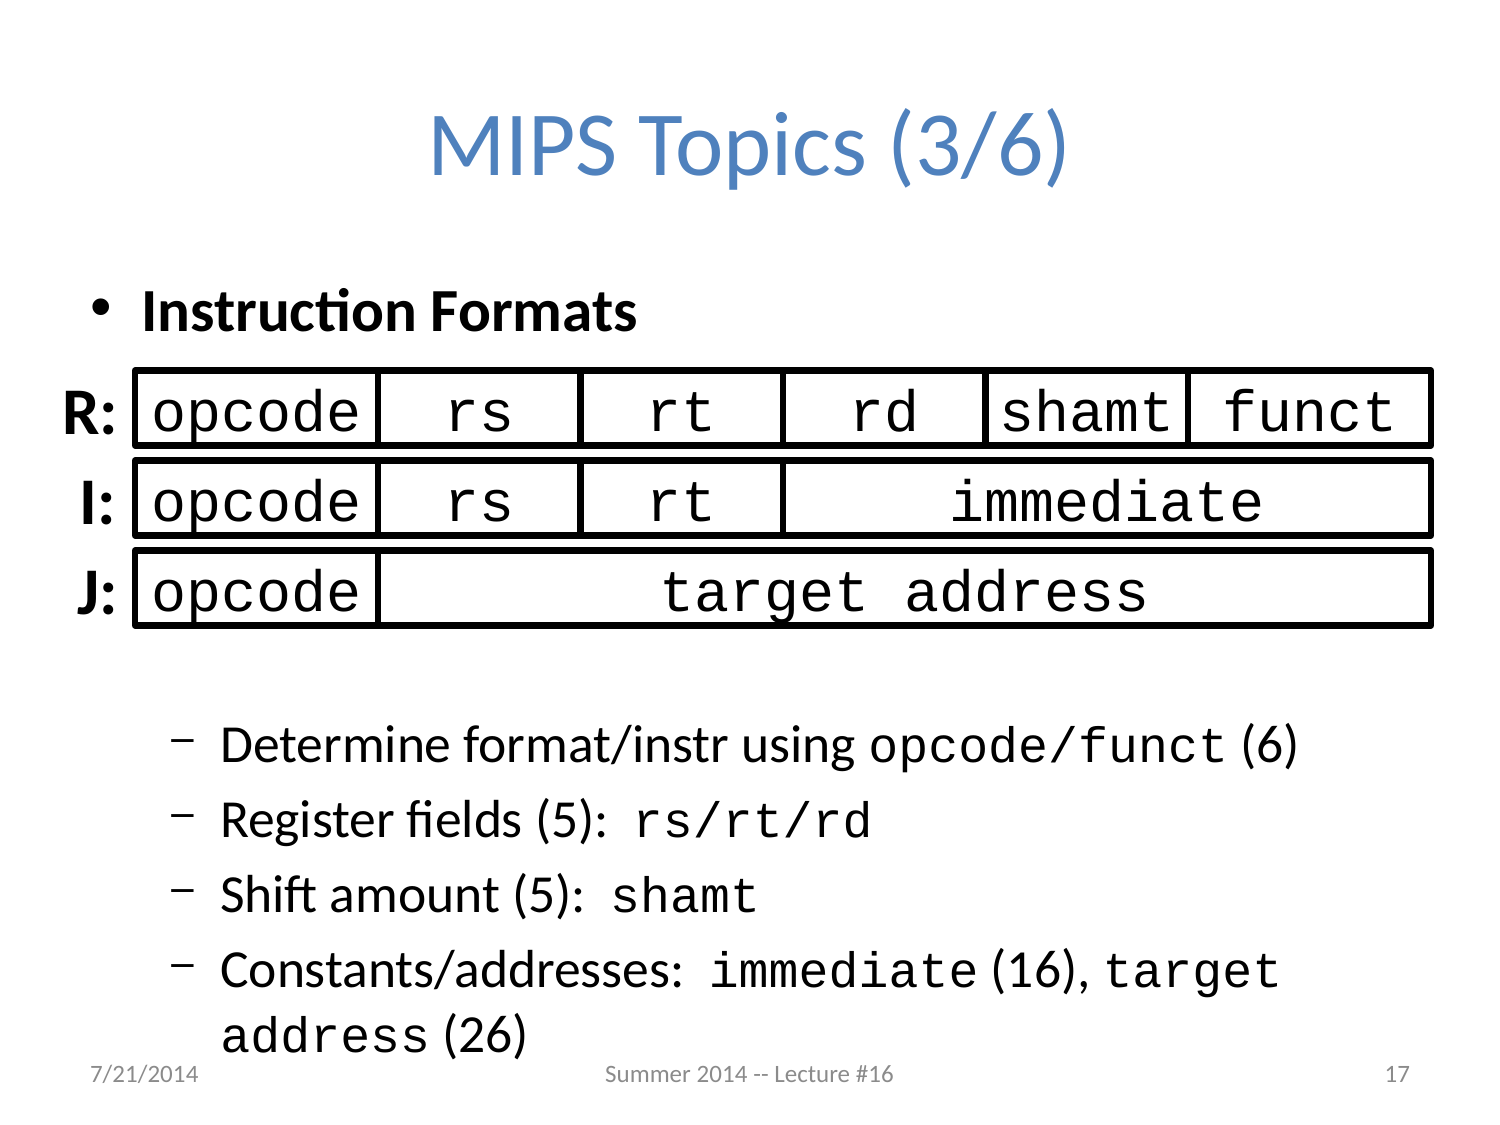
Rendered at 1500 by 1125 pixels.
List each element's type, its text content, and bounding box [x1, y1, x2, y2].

slide_number <number> [1074, 1042, 1425, 1103]
text_box target address [378, 550, 1431, 626]
text_box shamt [985, 370, 1188, 446]
text_box rt [580, 460, 783, 536]
text_box R: [47, 367, 133, 448]
text_box rs [378, 460, 580, 536]
list Instruction Formats Determine format/instr using opcode/funct (6) Register fields (5): rs/rt/rd Shift amount (5): shamt Constants/addresses: immediate (16), target address (26) [75, 262, 1425, 1073]
text_box rt [580, 370, 783, 446]
slide_number 7/21/2014 [75, 1042, 425, 1103]
text_box funct [1188, 370, 1431, 446]
title MIPS Topics (3/6) [75, 45, 1425, 233]
text_box I: [64, 457, 131, 538]
text_box immediate [783, 460, 1431, 536]
text_box opcode [135, 460, 378, 536]
text_box opcode [135, 550, 378, 626]
text_box rs [378, 370, 580, 446]
text_box rd [783, 370, 985, 446]
text_box opcode [135, 370, 378, 446]
text_box J: [62, 547, 133, 628]
footer Summer 2014 -- Lecture #16 [512, 1042, 988, 1103]
